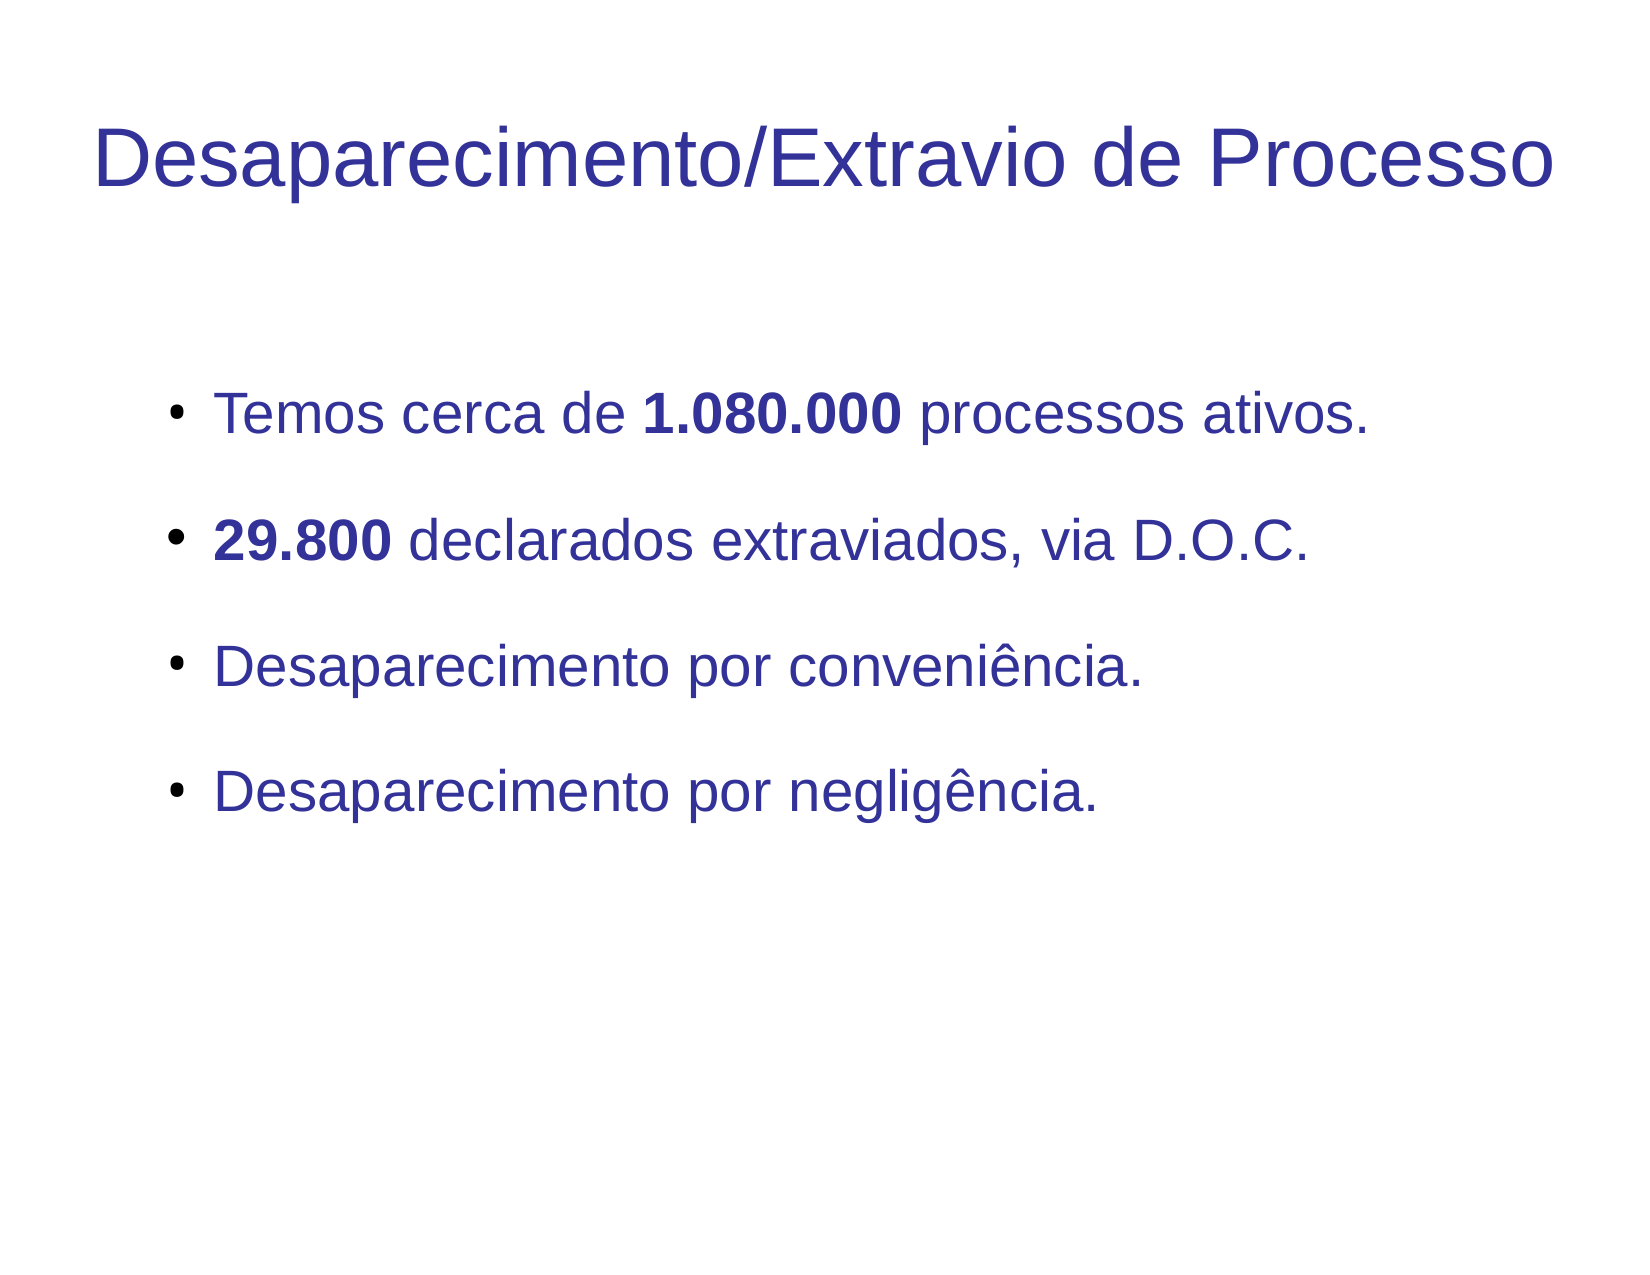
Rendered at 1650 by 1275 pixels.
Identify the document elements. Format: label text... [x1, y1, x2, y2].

title Desaparecimento/Extravio de Processo [89, 100, 1560, 206]
text_box Temos cerca de 1.080.000 processos ativos. 29.800 declarados extraviados, via D.O.C. Desaparecimento por conveniência. Desaparecimento por negligência. [162, 373, 1377, 826]
